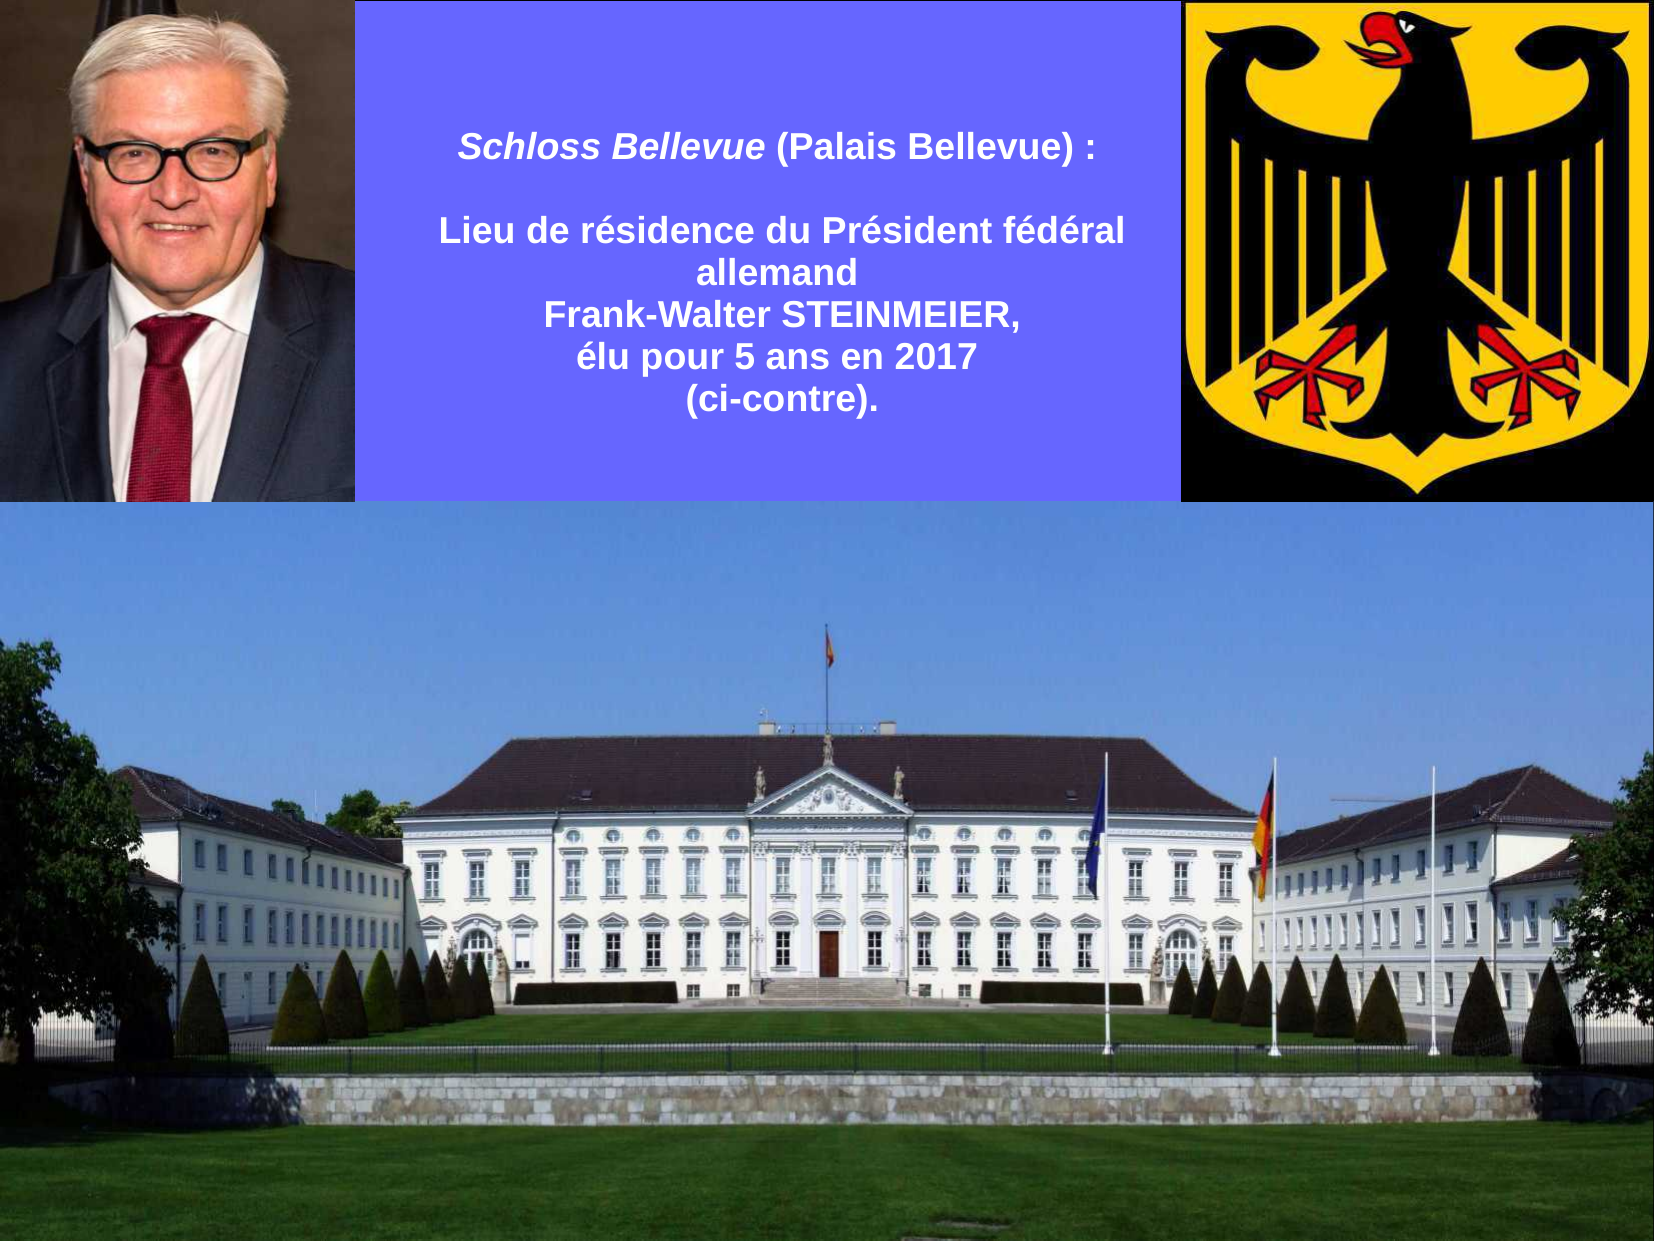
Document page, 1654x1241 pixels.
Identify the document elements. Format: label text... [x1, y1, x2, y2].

picture [0, 0, 1654, 1241]
text_box Schloss Bellevue (Palais Bellevue) : Lieu de résidence du Président fédéral allemand Frank-Walter STEINMEIER, élu pour 5 ans en 2017 (ci-contre). [383, 118, 1181, 436]
text_box [355, 0, 1181, 501]
